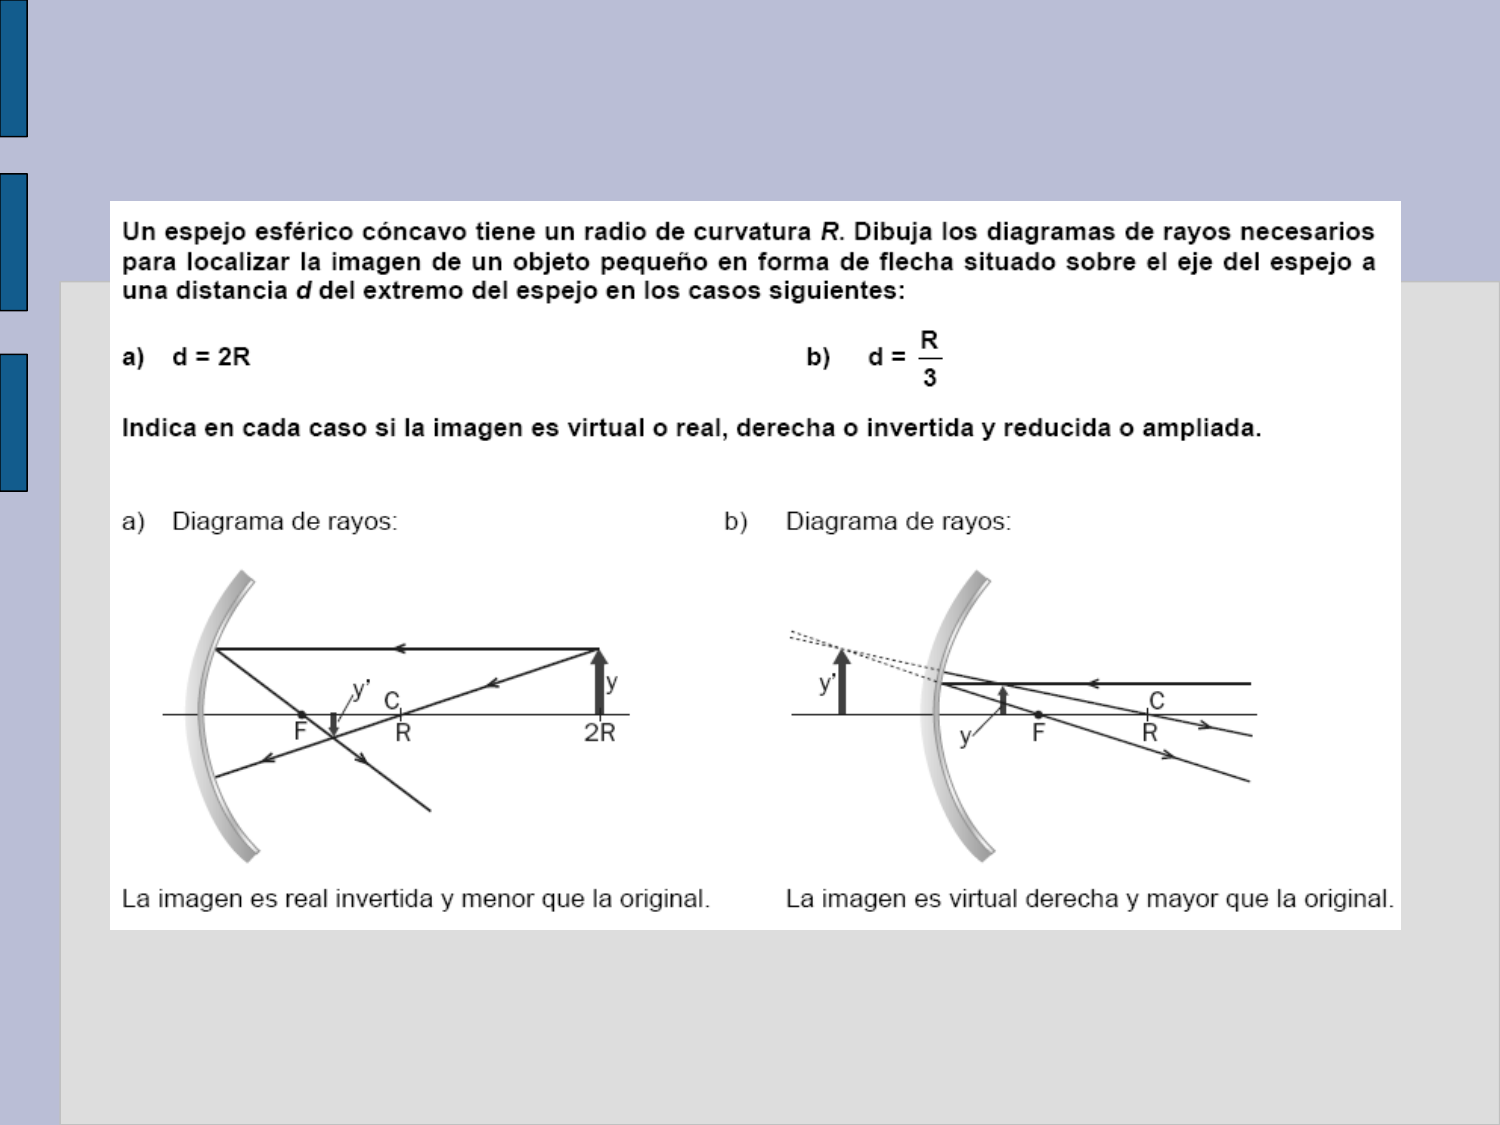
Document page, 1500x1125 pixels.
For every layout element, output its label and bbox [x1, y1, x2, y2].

picture [110, 201, 1401, 930]
